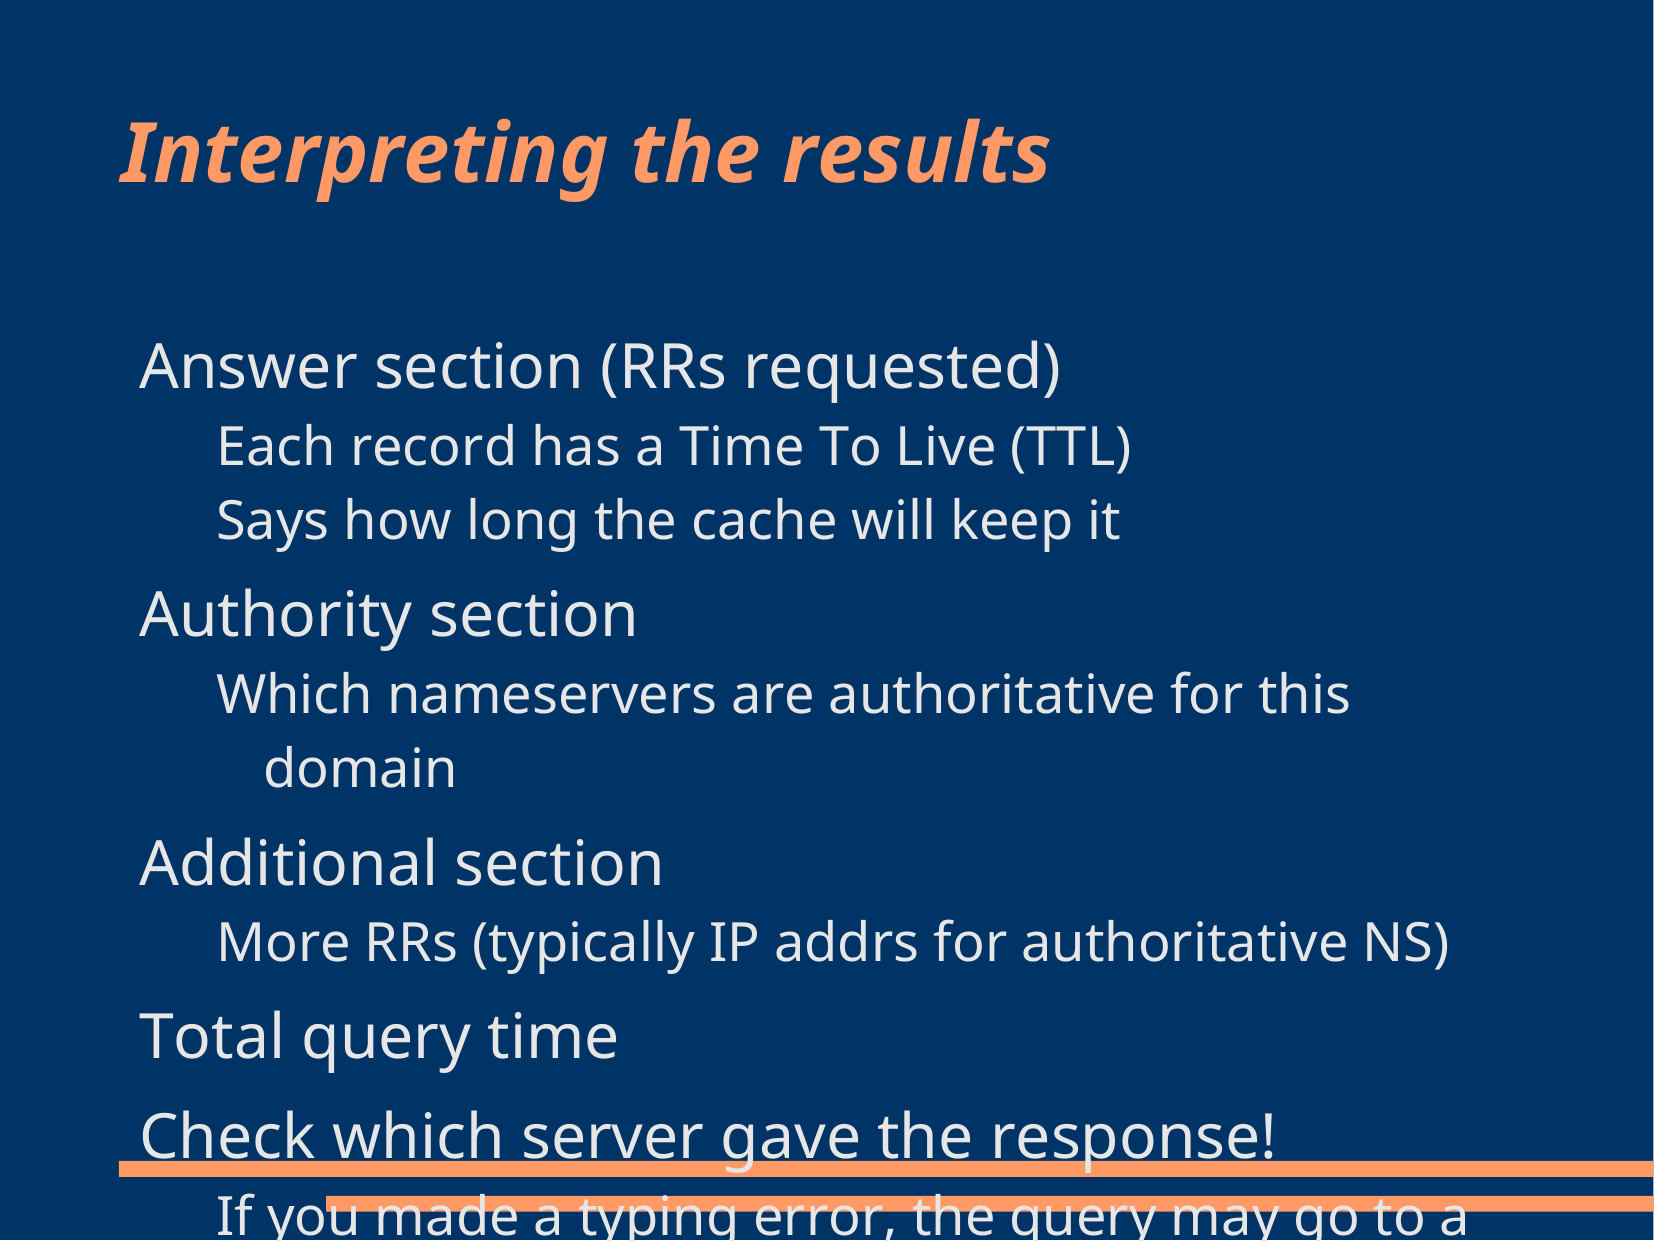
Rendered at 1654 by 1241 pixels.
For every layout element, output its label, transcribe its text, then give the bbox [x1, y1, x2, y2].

title Interpreting the results [121, 46, 1534, 254]
list Answer section (RRs requested) Each record has a Time To Live (TTL) Says how long the cache will keep it Authority section Which nameservers are authoritative for this domain Additional section More RRs (typically IP addrs for authoritative NS) Total query time Check which server gave the response! If you made a typing error, the query may go to a default server [121, 322, 1561, 1237]
